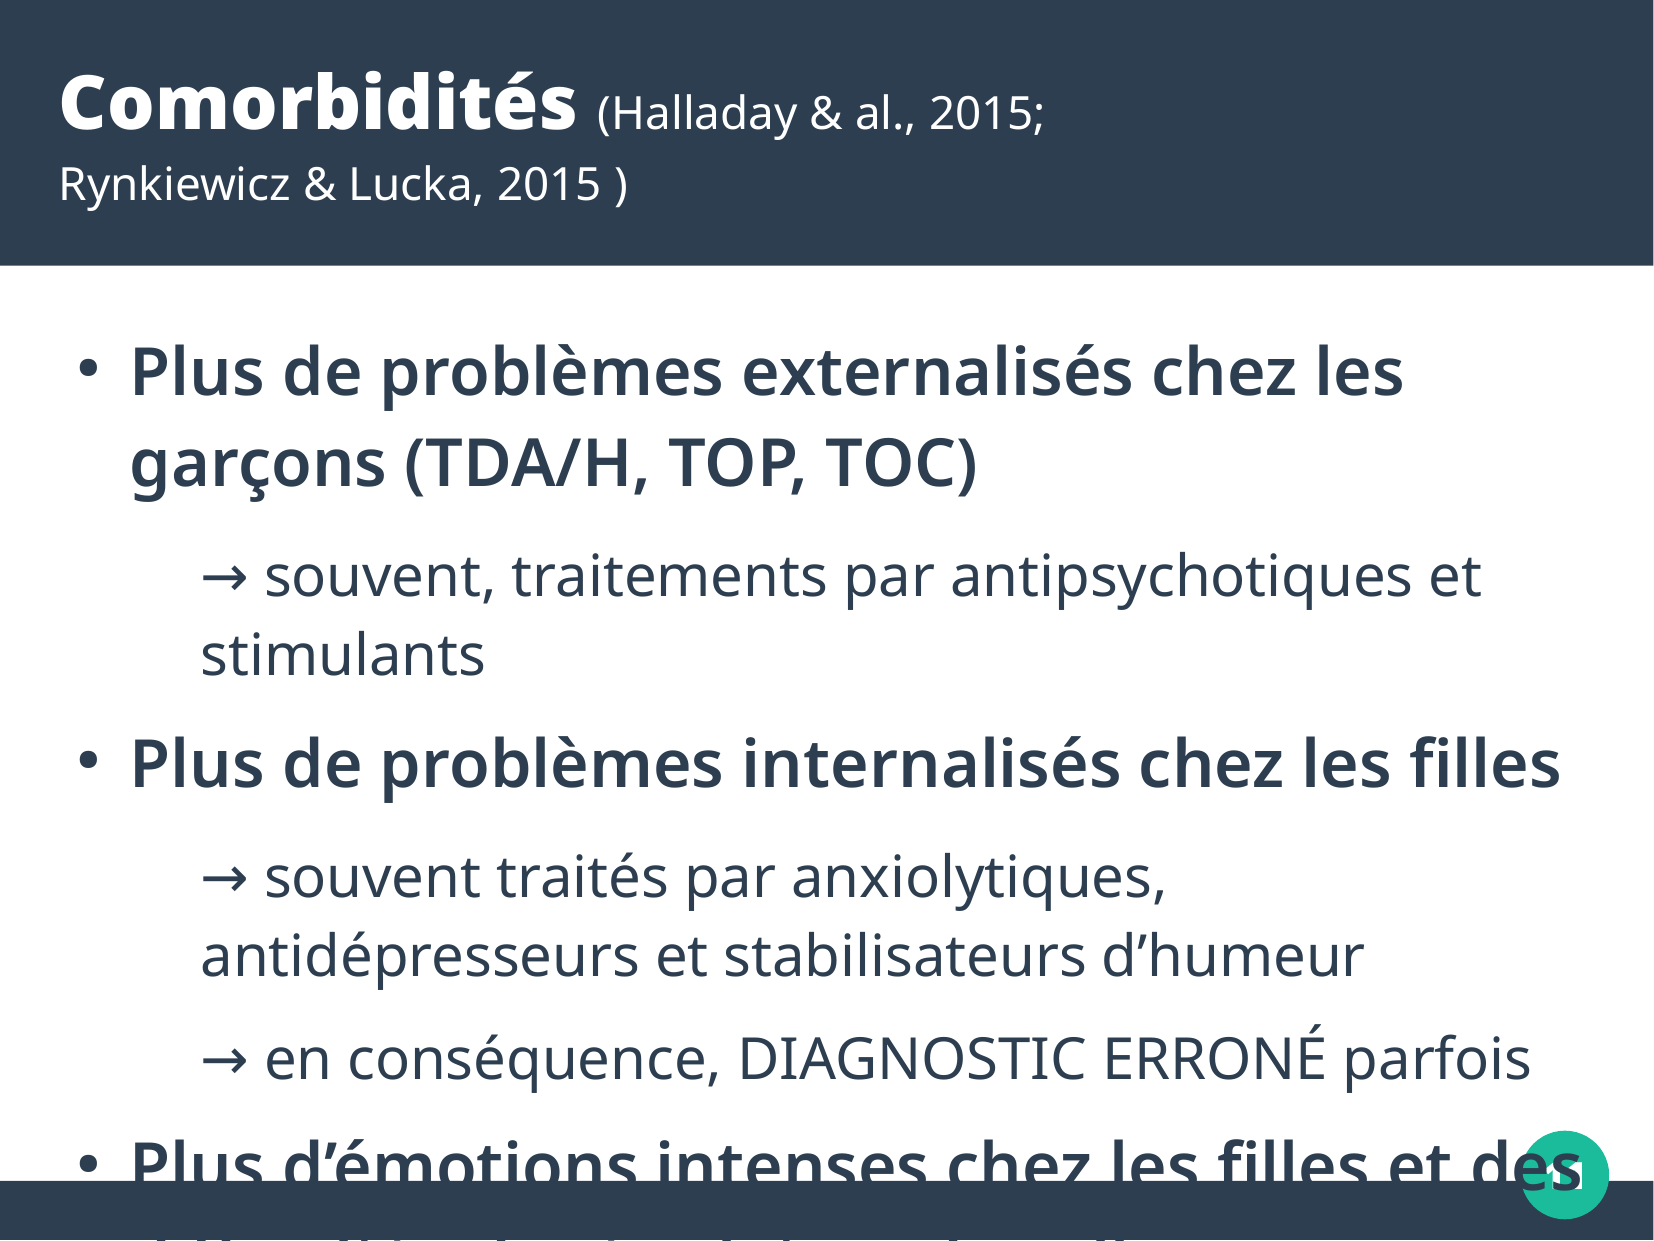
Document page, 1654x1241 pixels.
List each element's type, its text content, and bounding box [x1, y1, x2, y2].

list Plus de problèmes externalisés chez les garçons (TDA/H, TOP, TOC) → souvent, traitements par antipsychotiques et stimulants Plus de problèmes internalisés chez les filles → souvent traités par anxiolytiques, antidépresseurs et stabilisateurs d’humeur → en conséquence, DIAGNOSTIC ERRONÉ parfois Plus d’émotions intenses chez les filles et des difficultés de régulation de celles ci [58, 324, 1595, 1152]
title Comorbidités (Halladay & al., 2015; Rynkiewicz & Lucka, 2015 ) [58, 49, 1063, 207]
